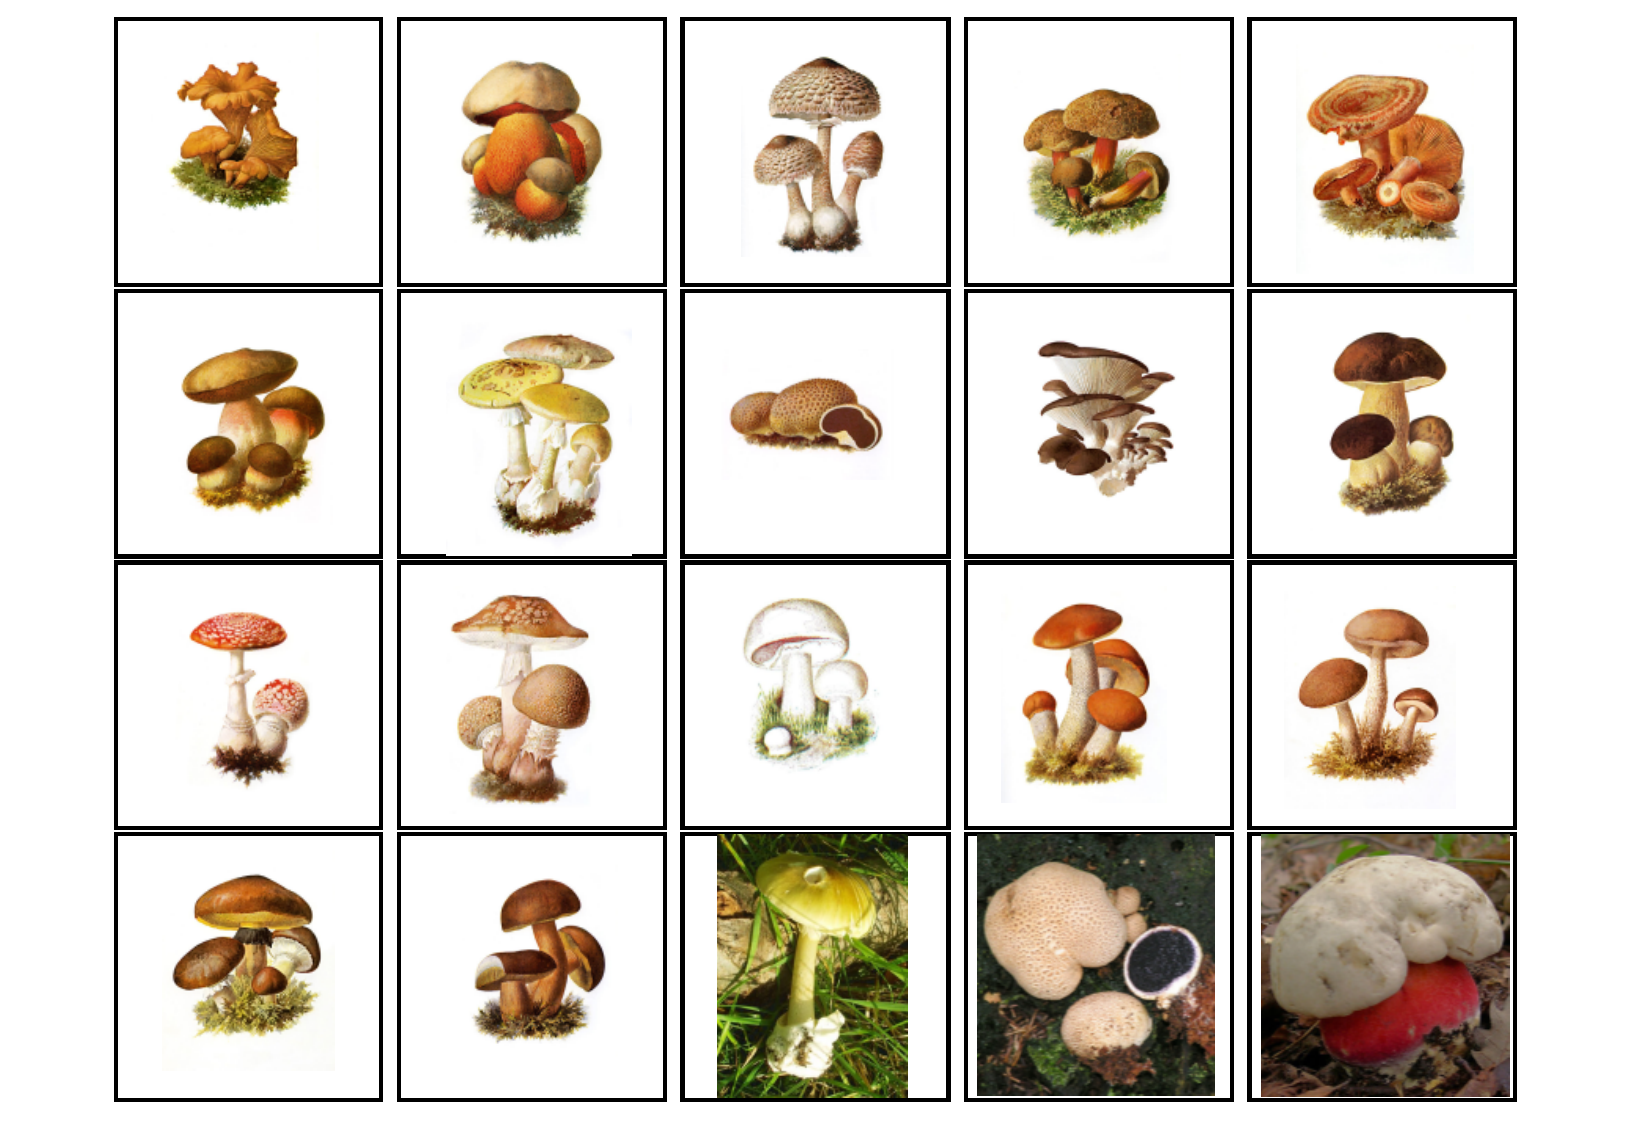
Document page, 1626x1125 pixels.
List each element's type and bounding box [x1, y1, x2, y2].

text_box [966, 19, 1232, 285]
picture [741, 54, 897, 257]
text_box [115, 290, 382, 557]
picture [174, 597, 327, 796]
text_box [966, 290, 1232, 557]
picture [741, 597, 884, 775]
text_box [1249, 562, 1516, 829]
text_box [115, 834, 382, 1100]
picture [717, 349, 894, 480]
picture [1261, 834, 1510, 1097]
text_box [966, 834, 1232, 1100]
picture [1013, 54, 1181, 274]
text_box [1249, 19, 1516, 285]
picture [174, 326, 333, 534]
text_box [115, 19, 382, 285]
text_box [682, 290, 949, 557]
picture [151, 30, 319, 250]
picture [446, 314, 632, 557]
picture [1013, 302, 1194, 538]
text_box [398, 834, 665, 1100]
picture [434, 586, 609, 814]
picture [1284, 586, 1456, 809]
text_box [398, 19, 665, 285]
text_box [682, 19, 949, 285]
text_box [966, 562, 1232, 829]
text_box [1249, 290, 1516, 557]
text_box [682, 834, 949, 1100]
text_box [682, 562, 949, 829]
picture [1001, 586, 1167, 803]
picture [1296, 42, 1474, 274]
picture [977, 834, 1215, 1096]
picture [1308, 314, 1474, 531]
text_box [398, 290, 665, 557]
picture [458, 857, 618, 1066]
picture [446, 42, 614, 261]
text_box [115, 562, 382, 829]
text_box [398, 562, 665, 829]
picture [717, 834, 908, 1098]
text_box [1249, 834, 1516, 1100]
picture [162, 846, 335, 1071]
